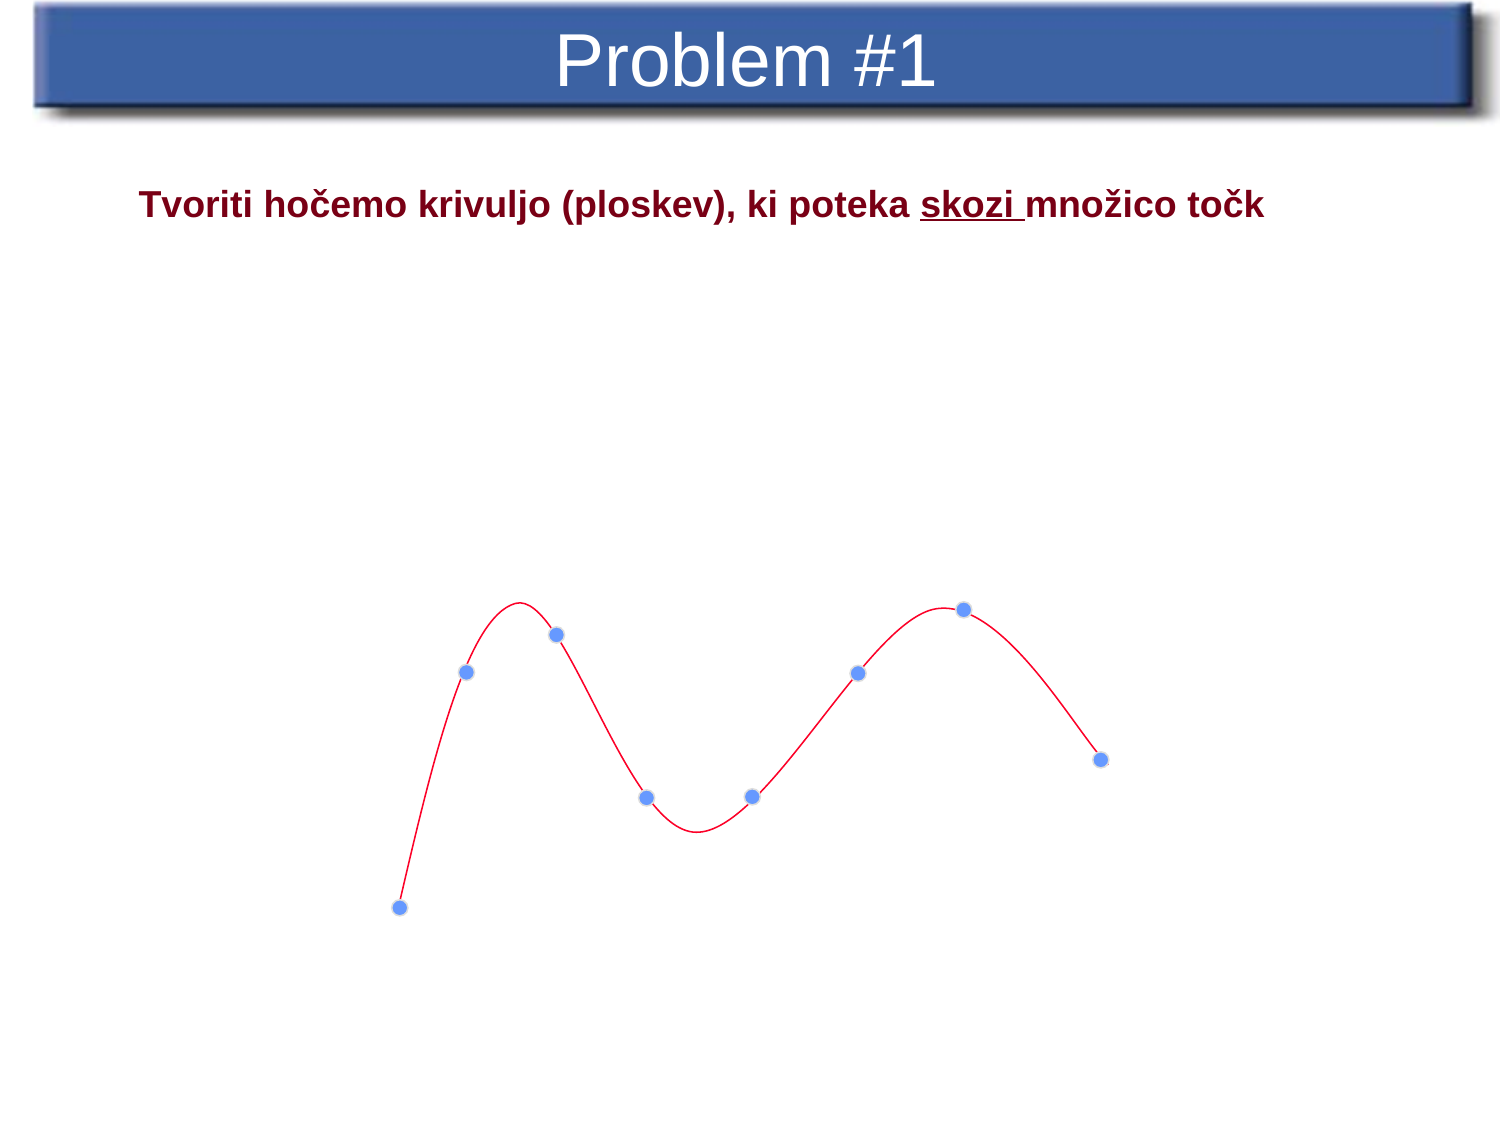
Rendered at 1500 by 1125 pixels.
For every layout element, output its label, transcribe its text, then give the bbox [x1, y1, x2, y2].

text_box [744, 788, 761, 805]
title Problem #1 [0, 0, 1493, 114]
text_box [1092, 751, 1109, 768]
picture [32, 0, 1500, 127]
text_box [458, 664, 475, 681]
list Tvoriti hočemo krivuljo (ploskev), ki poteka skozi množico točk [123, 172, 1371, 315]
text_box [548, 626, 565, 644]
text_box [638, 789, 655, 806]
text_box [391, 899, 408, 916]
text_box [849, 665, 867, 682]
text_box [955, 601, 972, 618]
